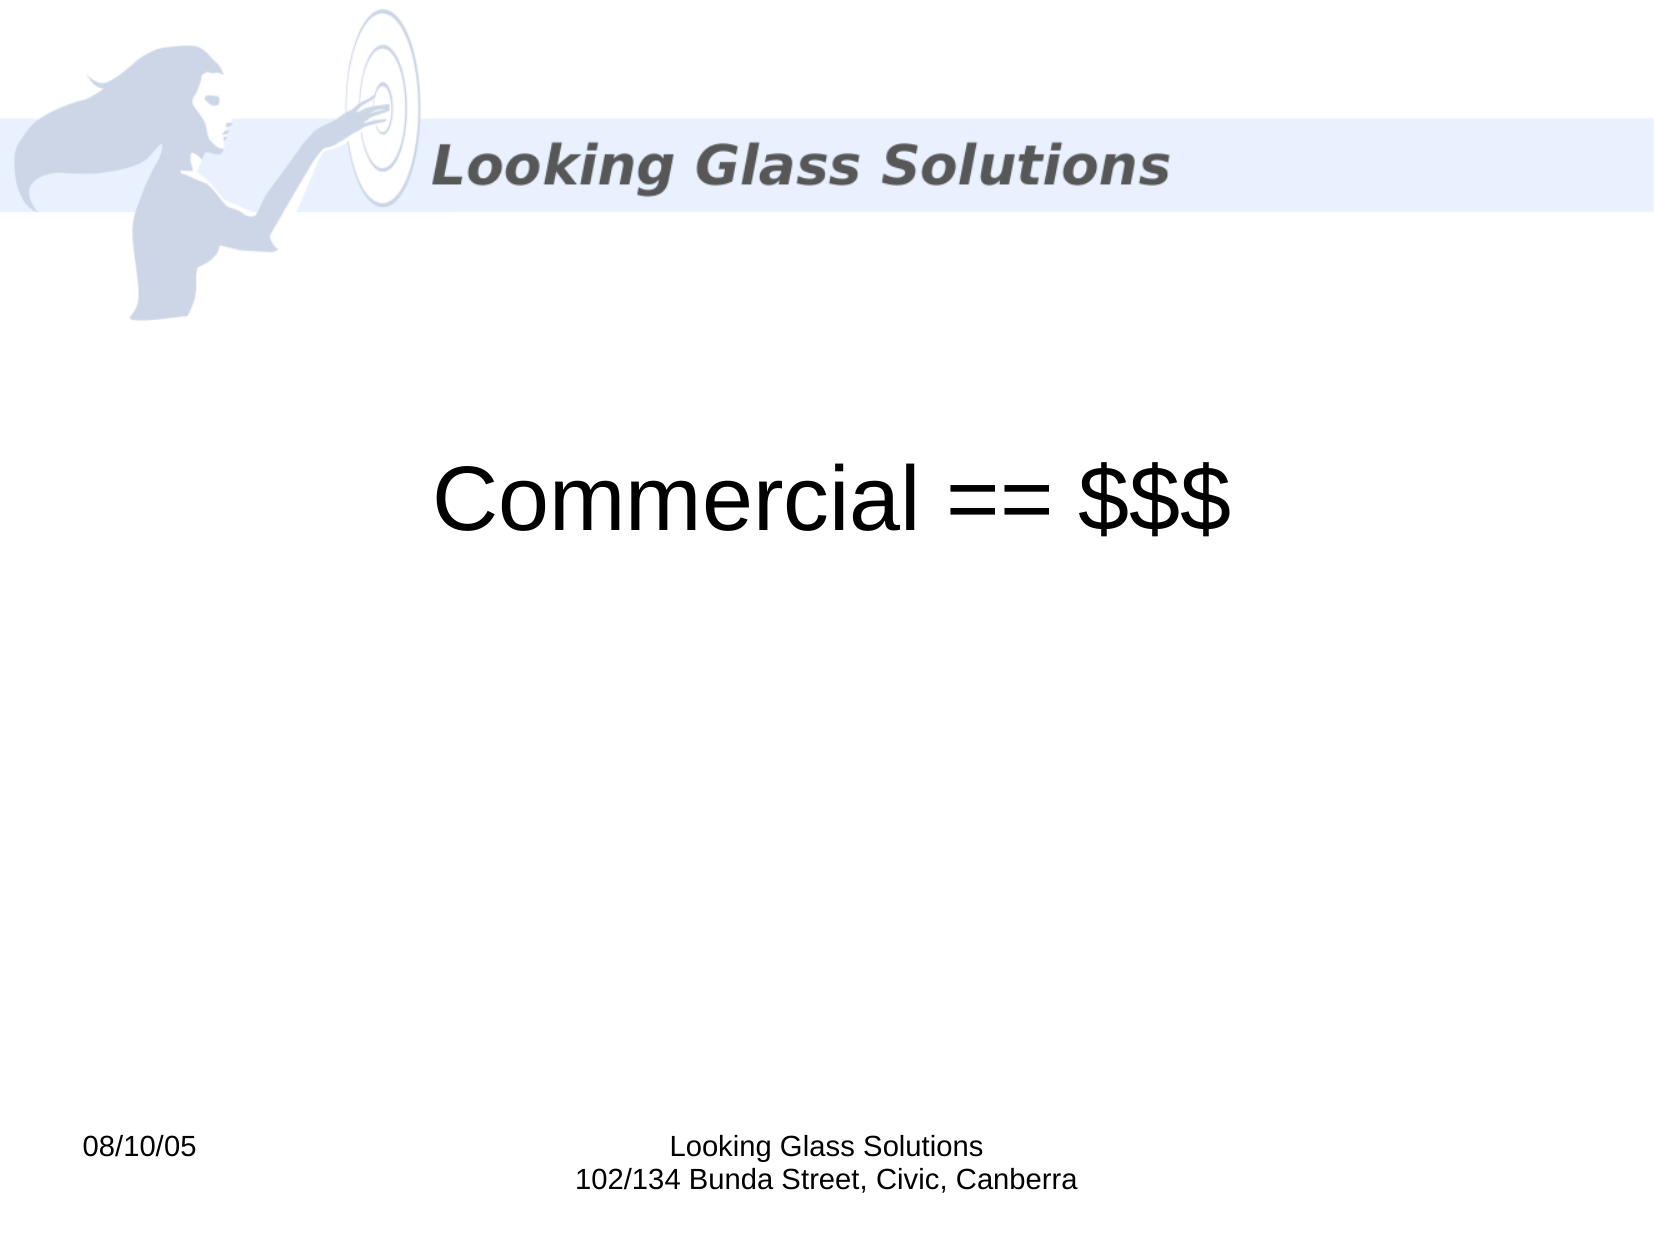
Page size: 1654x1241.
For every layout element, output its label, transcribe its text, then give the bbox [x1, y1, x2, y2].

picture [0, 0, 1654, 325]
title Commercial == $$$ [88, 395, 1577, 603]
